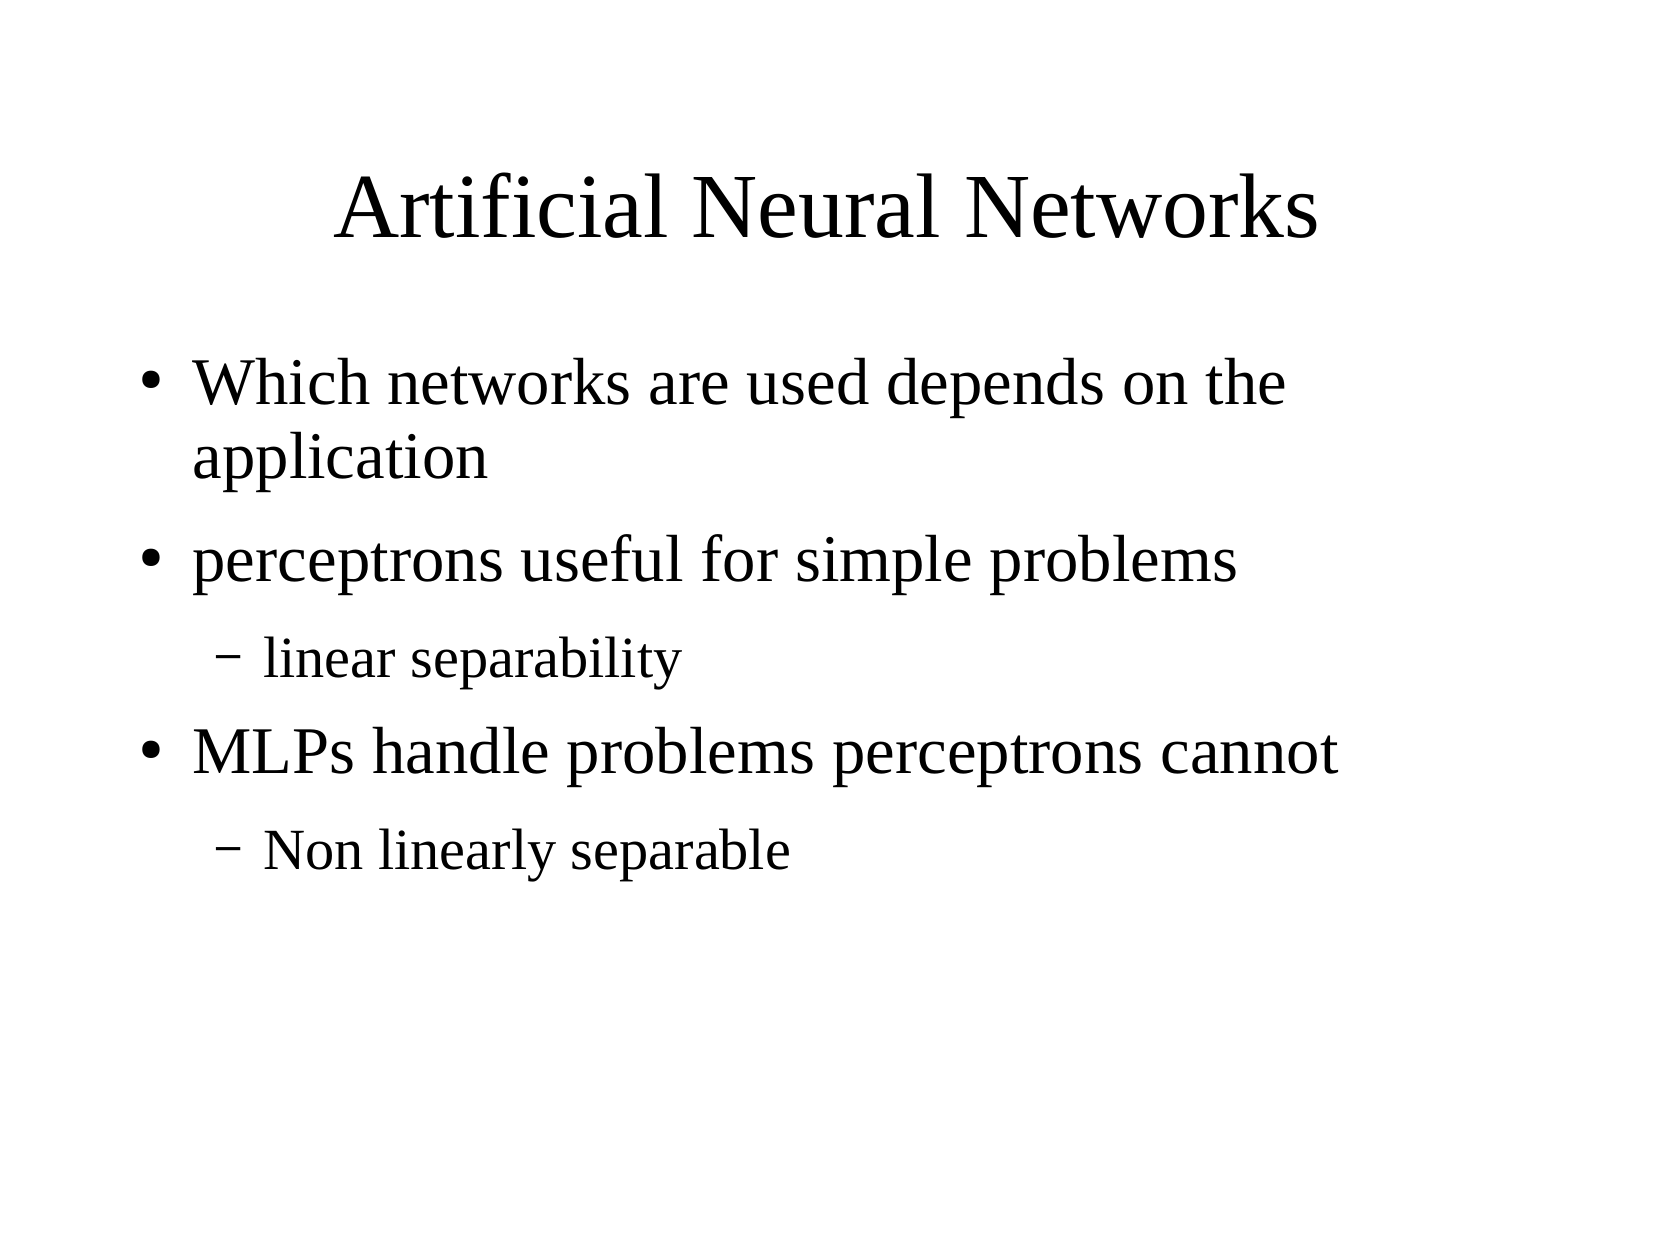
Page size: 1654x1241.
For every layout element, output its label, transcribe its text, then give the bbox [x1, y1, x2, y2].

title Artificial Neural Networks [121, 102, 1534, 311]
list Which networks are used depends on the application perceptrons useful for simple problems linear separability MLPs handle problems perceptrons cannot Non linearly separable [121, 344, 1534, 1127]
